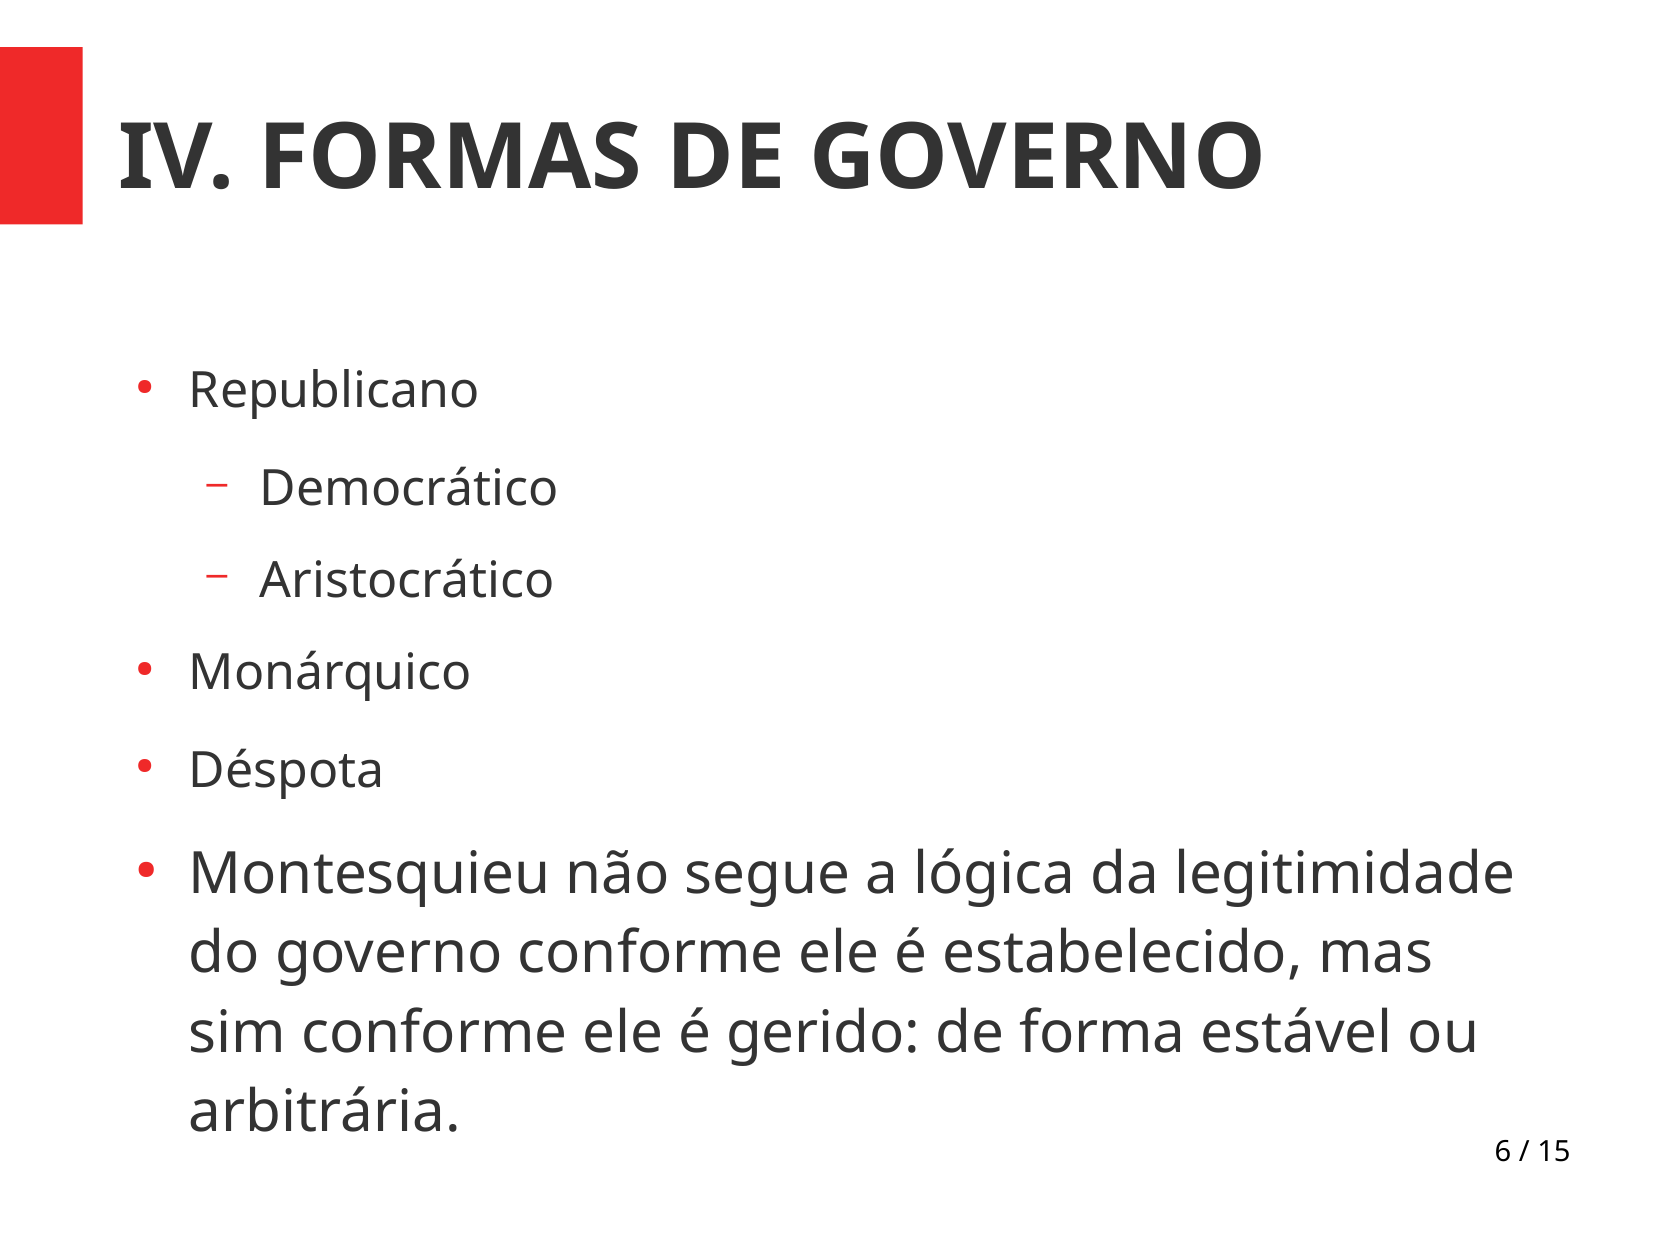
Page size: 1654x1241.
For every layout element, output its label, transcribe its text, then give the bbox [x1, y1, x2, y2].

title IV. FORMAS DE GOVERNO [118, 49, 1571, 257]
list Republicano Democrático Aristocrático Monárquico Déspota Montesquieu não segue a lógica da legitimidade do governo conforme ele é estabelecido, mas sim conforme ele é gerido: de forma estável ou arbitrária. [118, 354, 1536, 1074]
